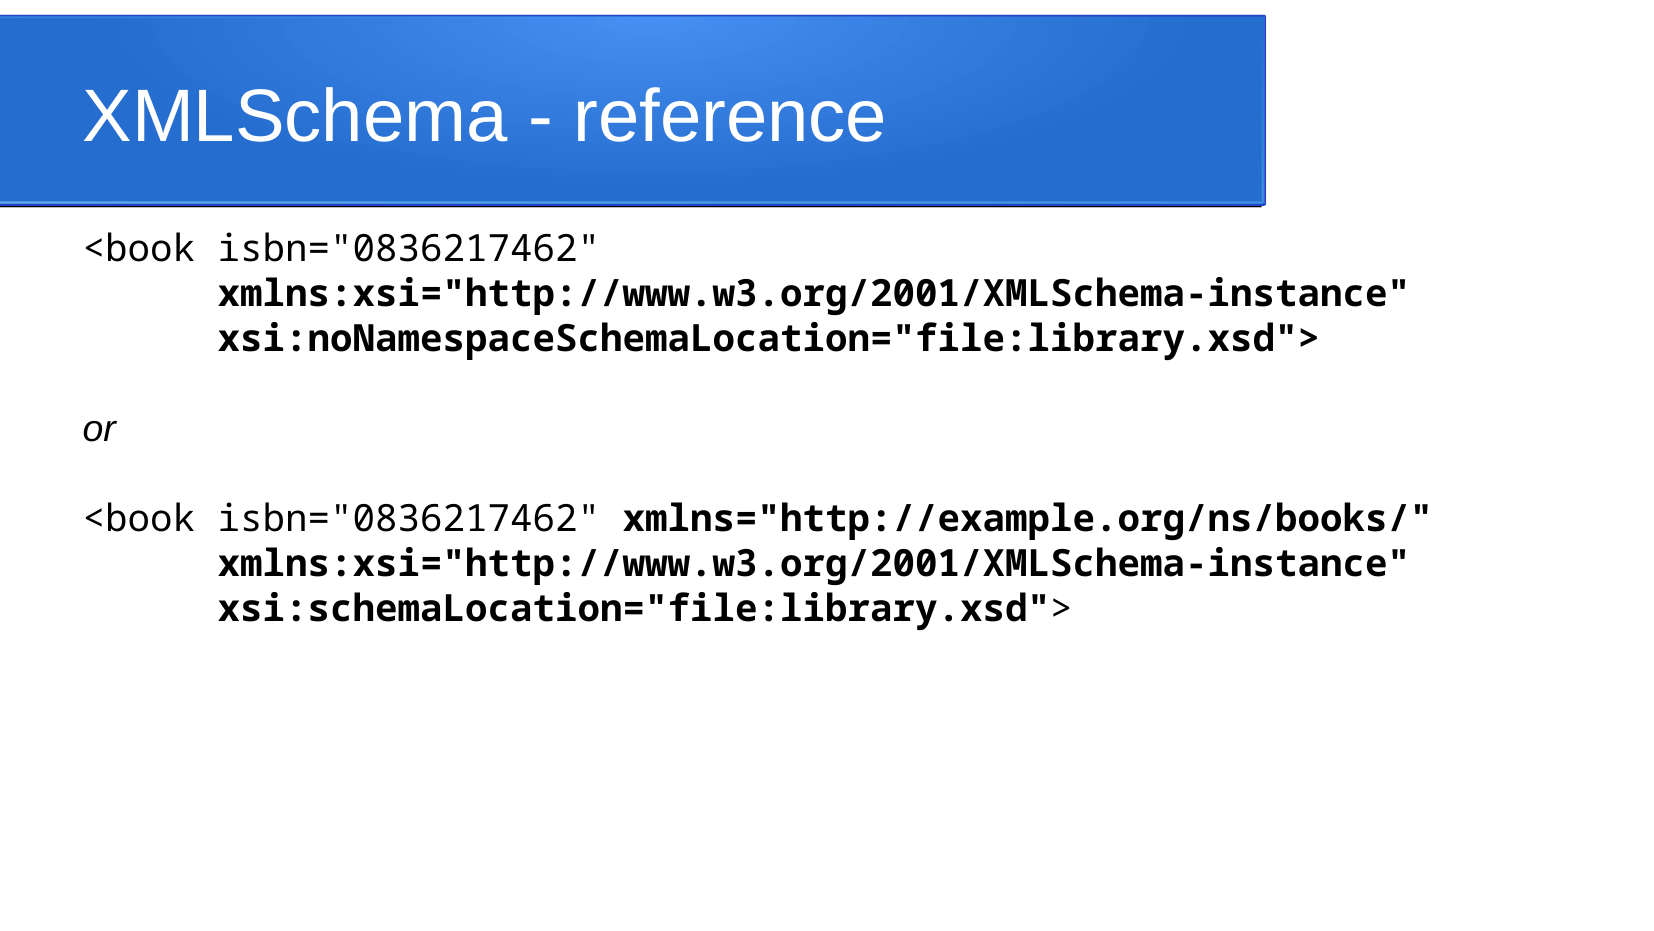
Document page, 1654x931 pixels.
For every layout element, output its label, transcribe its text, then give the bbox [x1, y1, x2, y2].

picture [0, 13, 1269, 211]
text_box <book isbn="0836217462" xmlns:xsi="http://www.w3.org/2001/XMLSchema-instance" xsi:noNamespaceSchemaLocation="file:library.xsd"> or <book isbn="0836217462" xmlns="http://example.org/ns/books/" xmlns:xsi="http://www.w3.org/2001/XMLSchema-instance" xsi:schemaLocation="file:library.xsd"> [82, 224, 1571, 874]
text_box XMLSchema - reference [82, 35, 1336, 189]
